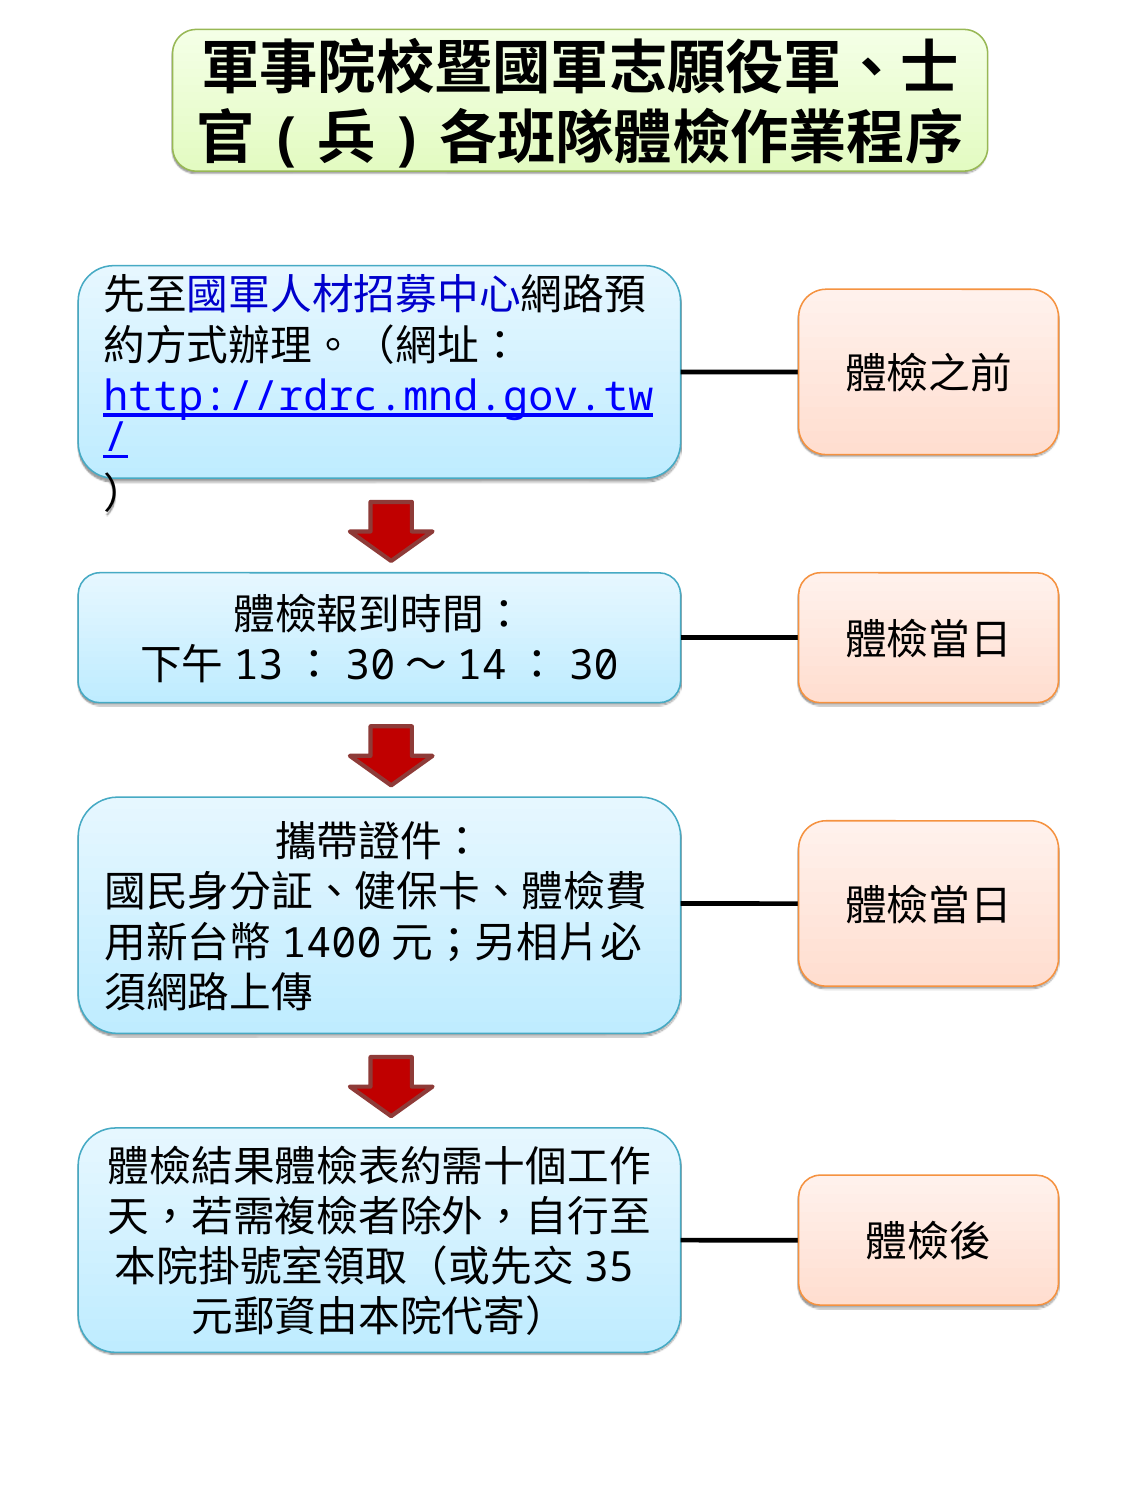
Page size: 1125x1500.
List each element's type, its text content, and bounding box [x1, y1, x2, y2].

text_box 體檢之前 [798, 289, 1059, 455]
text_box 體檢當日 [798, 572, 1059, 703]
text_box 體檢報到時間： 下午13：30～14：30 [78, 572, 681, 703]
text_box [349, 726, 433, 786]
text_box 先至國軍人材招募中心網路預約方式辦理。（網址：http://rdrc.mnd.gov.tw/） [78, 265, 681, 479]
text_box 體檢當日 [798, 820, 1059, 987]
text_box 體檢後 [798, 1175, 1059, 1306]
text_box [349, 1057, 433, 1117]
text_box 軍事院校暨國軍志願役軍、士官(兵)各班隊體檢作業程序 [172, 29, 988, 172]
text_box 攜帶證件： 國民身分証、健保卡、體檢費用新台幣1400元；另相片必須網路上傳 [78, 797, 681, 1034]
text_box [349, 501, 433, 561]
text_box 體檢結果體檢表約需十個工作天，若需複檢者除外，自行至本院掛號室領取（或先交35元郵資由本院代寄） [78, 1127, 681, 1353]
